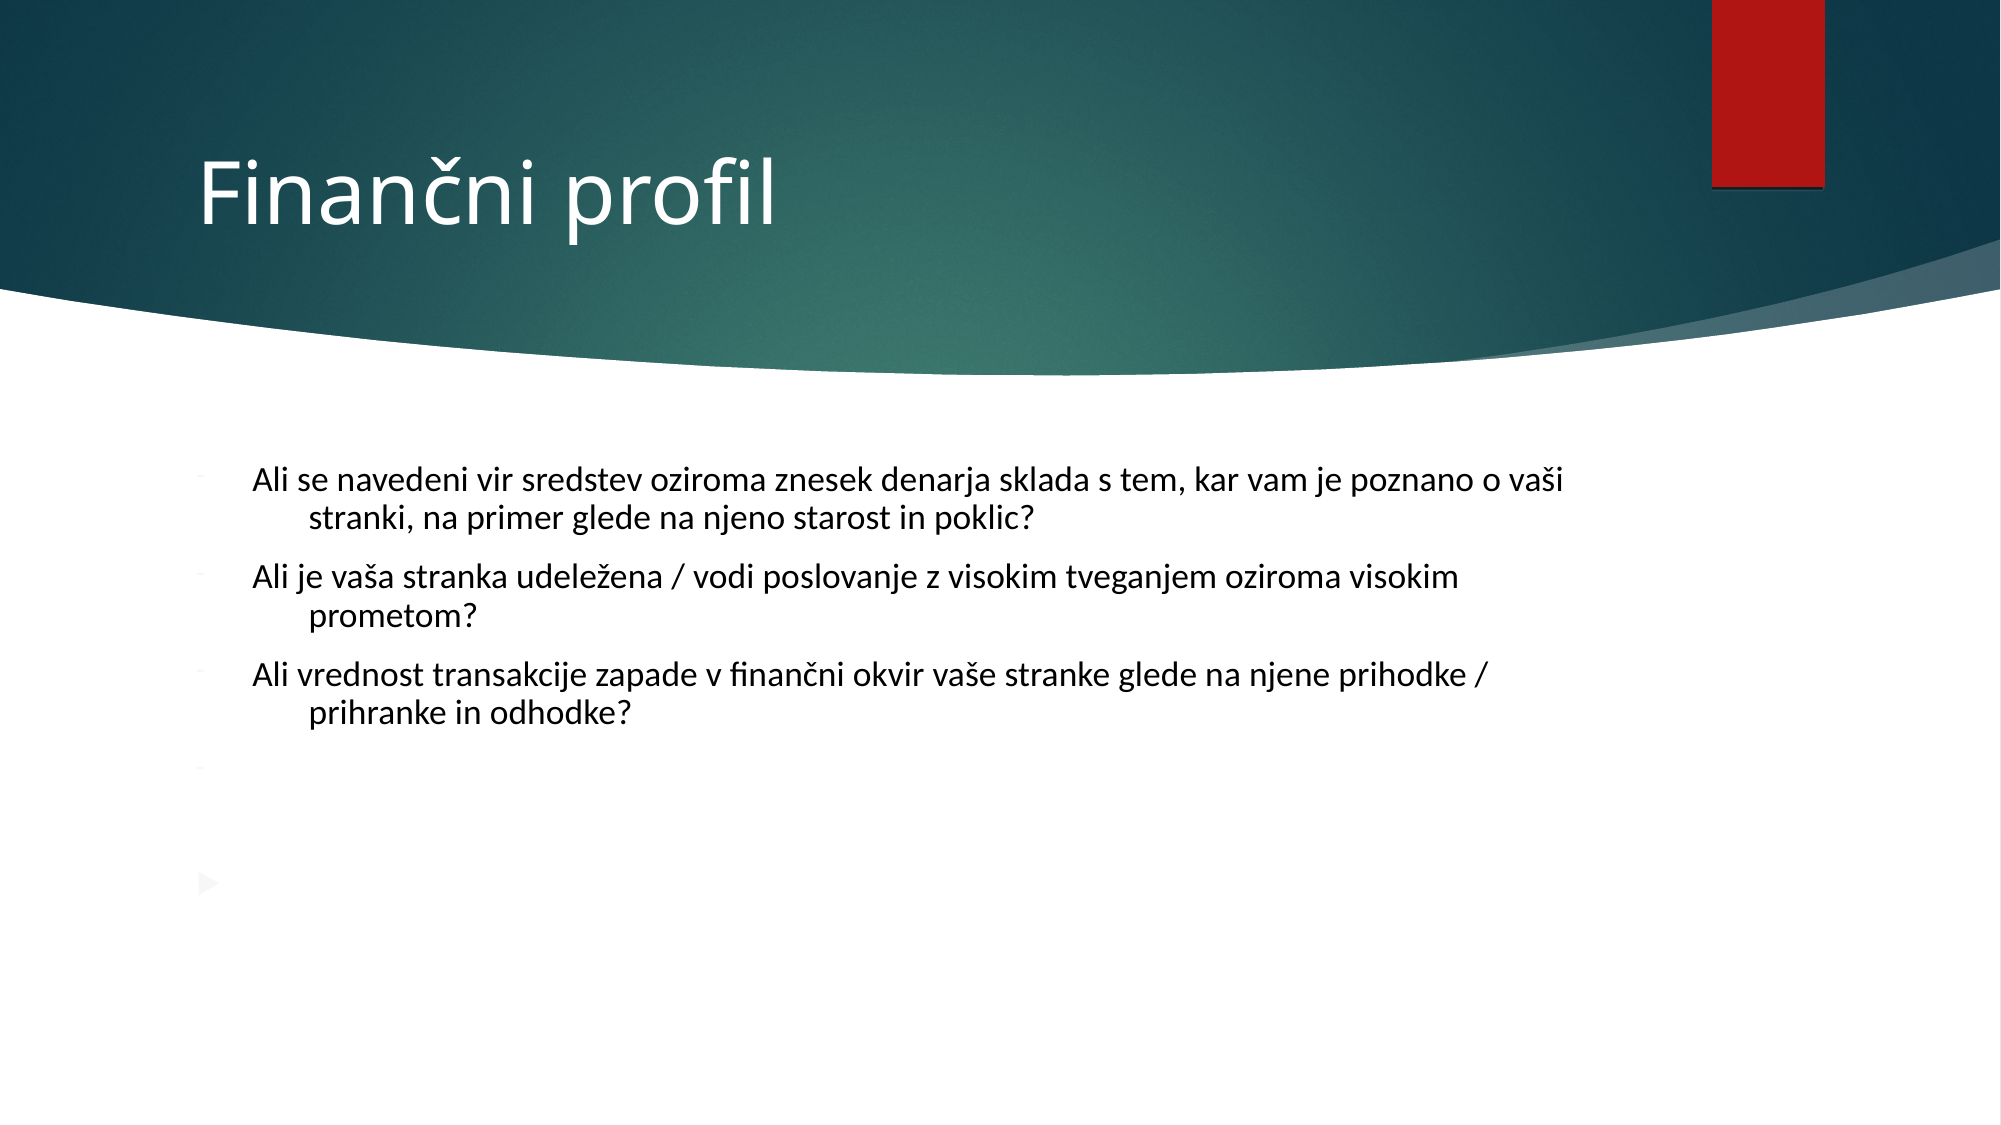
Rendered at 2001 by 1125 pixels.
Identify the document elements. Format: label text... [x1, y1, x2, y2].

list Ali se navedeni vir sredstev oziroma znesek denarja sklada s tem, kar vam je poznano o vaši stranki, na primer glede na njeno starost in poklic? Ali je vaša stranka udeležena / vodi poslovanje z visokim tveganjem oziroma visokim prometom? Ali vrednost transakcije zapade v finančni okvir vaše stranke glede na njene prihodke / prihranke in odhodke? [181, 453, 1649, 1025]
text_box [0, 0, 2000, 1125]
title Finančni profil [181, 74, 1649, 305]
